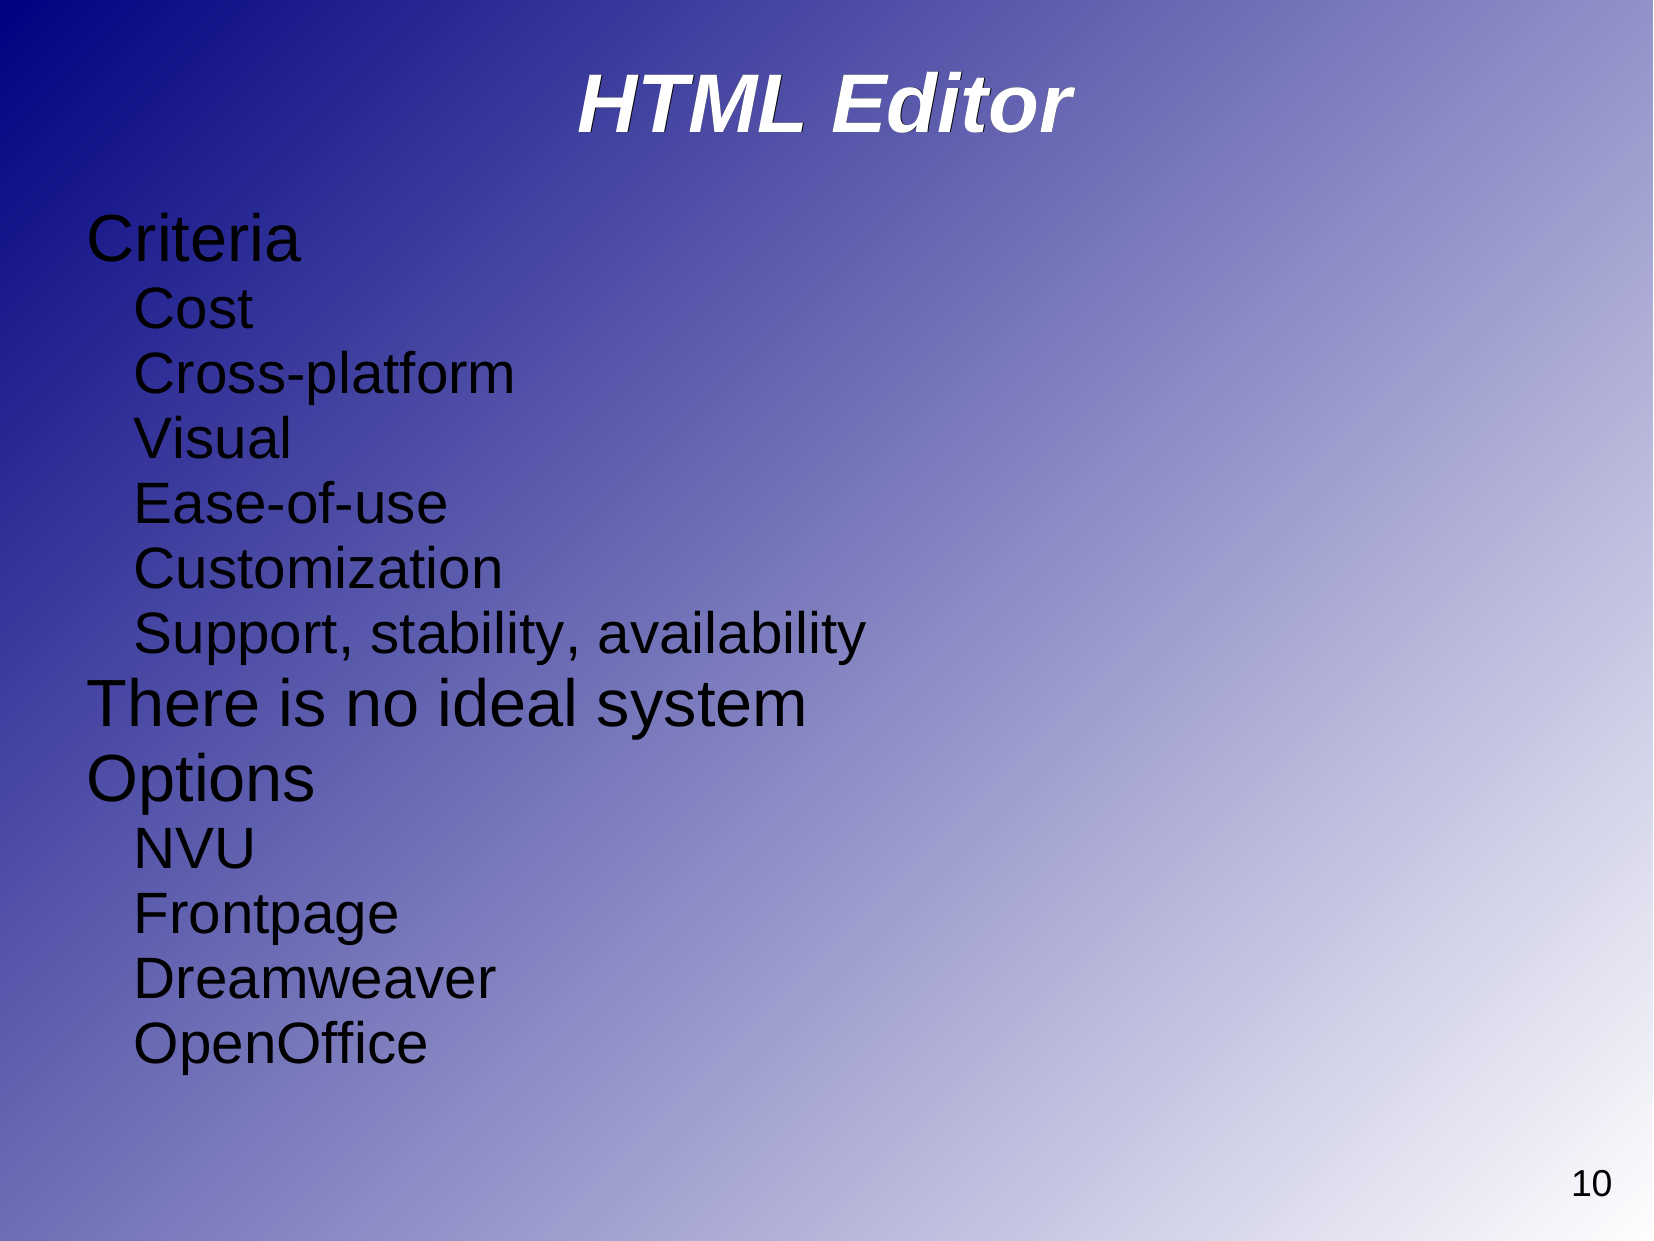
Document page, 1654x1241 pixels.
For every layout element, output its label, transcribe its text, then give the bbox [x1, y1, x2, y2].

list Criteria Cost Cross-platform Visual Ease-of-use Customization Support, stability, availability There is no ideal system Options NVU Frontpage Dreamweaver OpenOffice [74, 201, 1575, 1140]
title HTML Editor [37, 19, 1612, 188]
